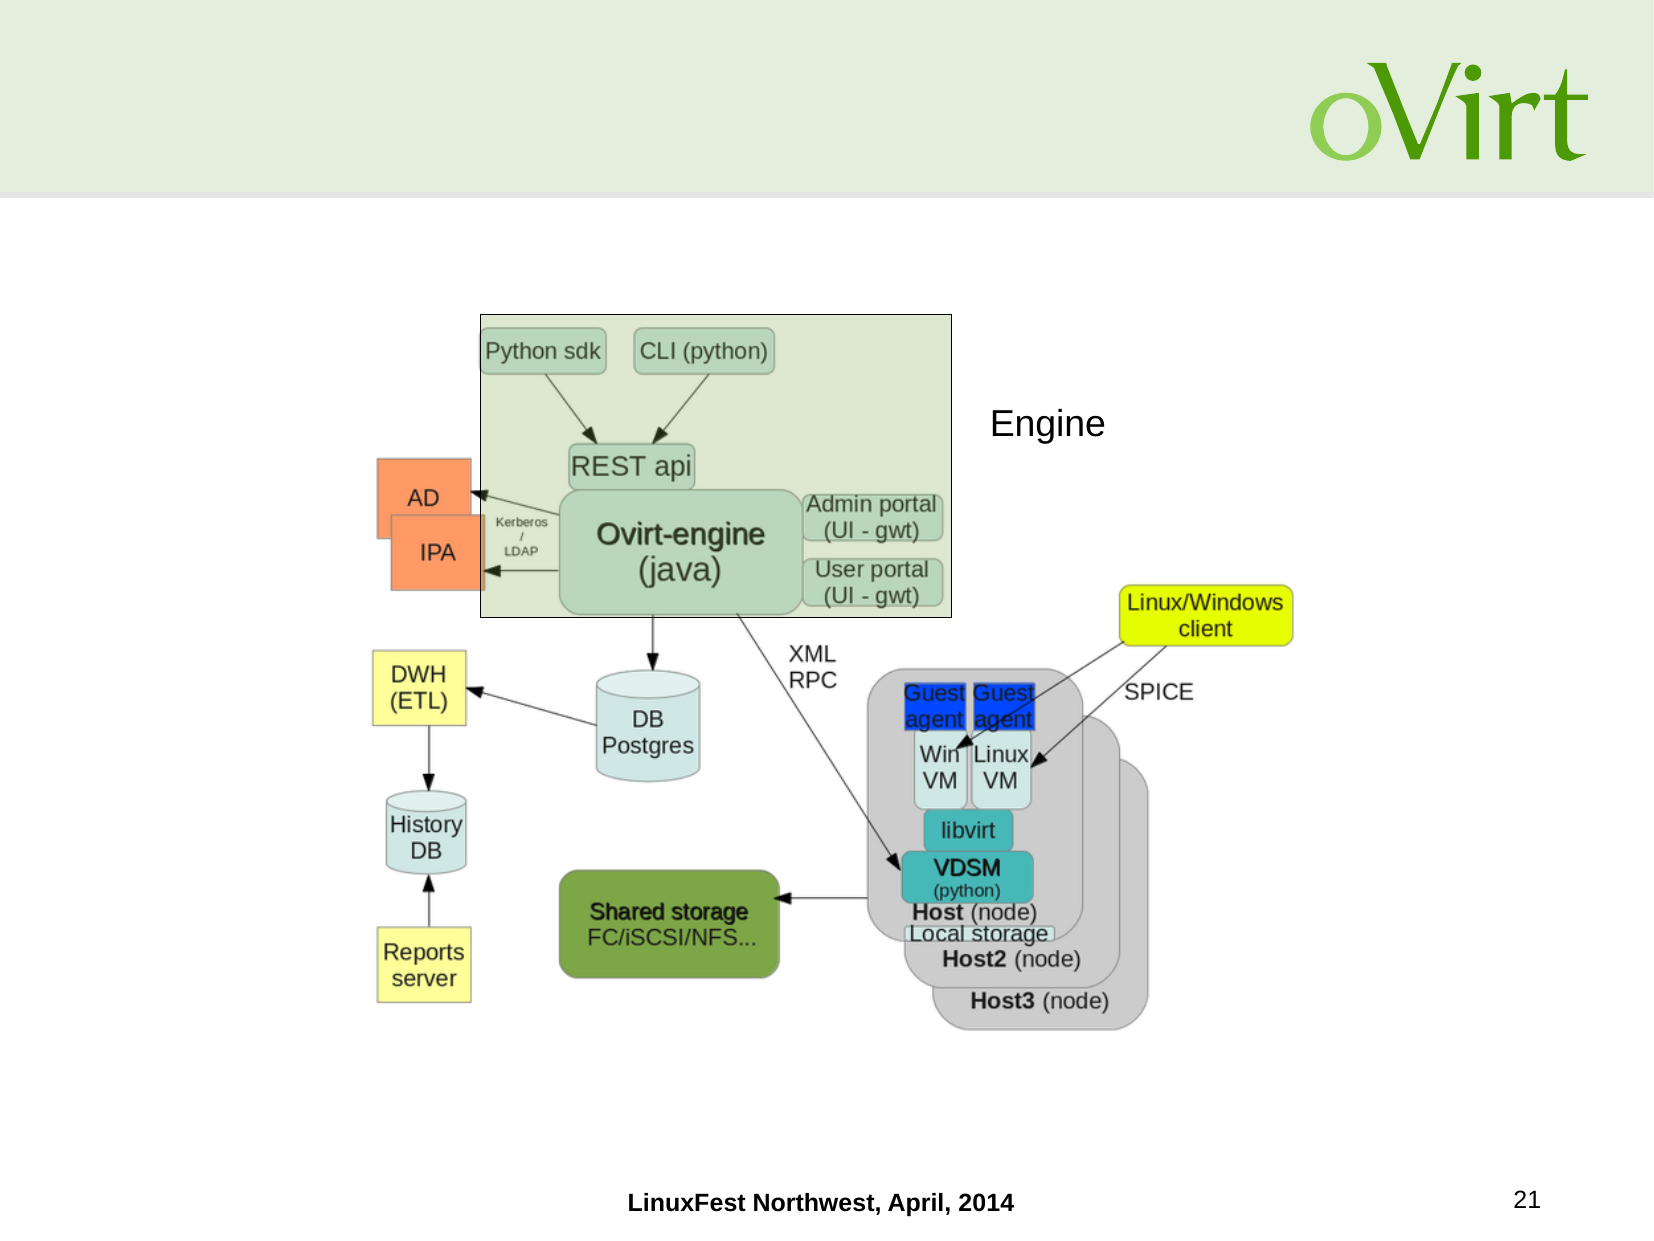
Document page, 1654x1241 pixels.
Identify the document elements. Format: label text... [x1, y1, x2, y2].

text_box Engine [975, 394, 1121, 452]
text_box [480, 314, 952, 618]
picture [317, 244, 1344, 1039]
